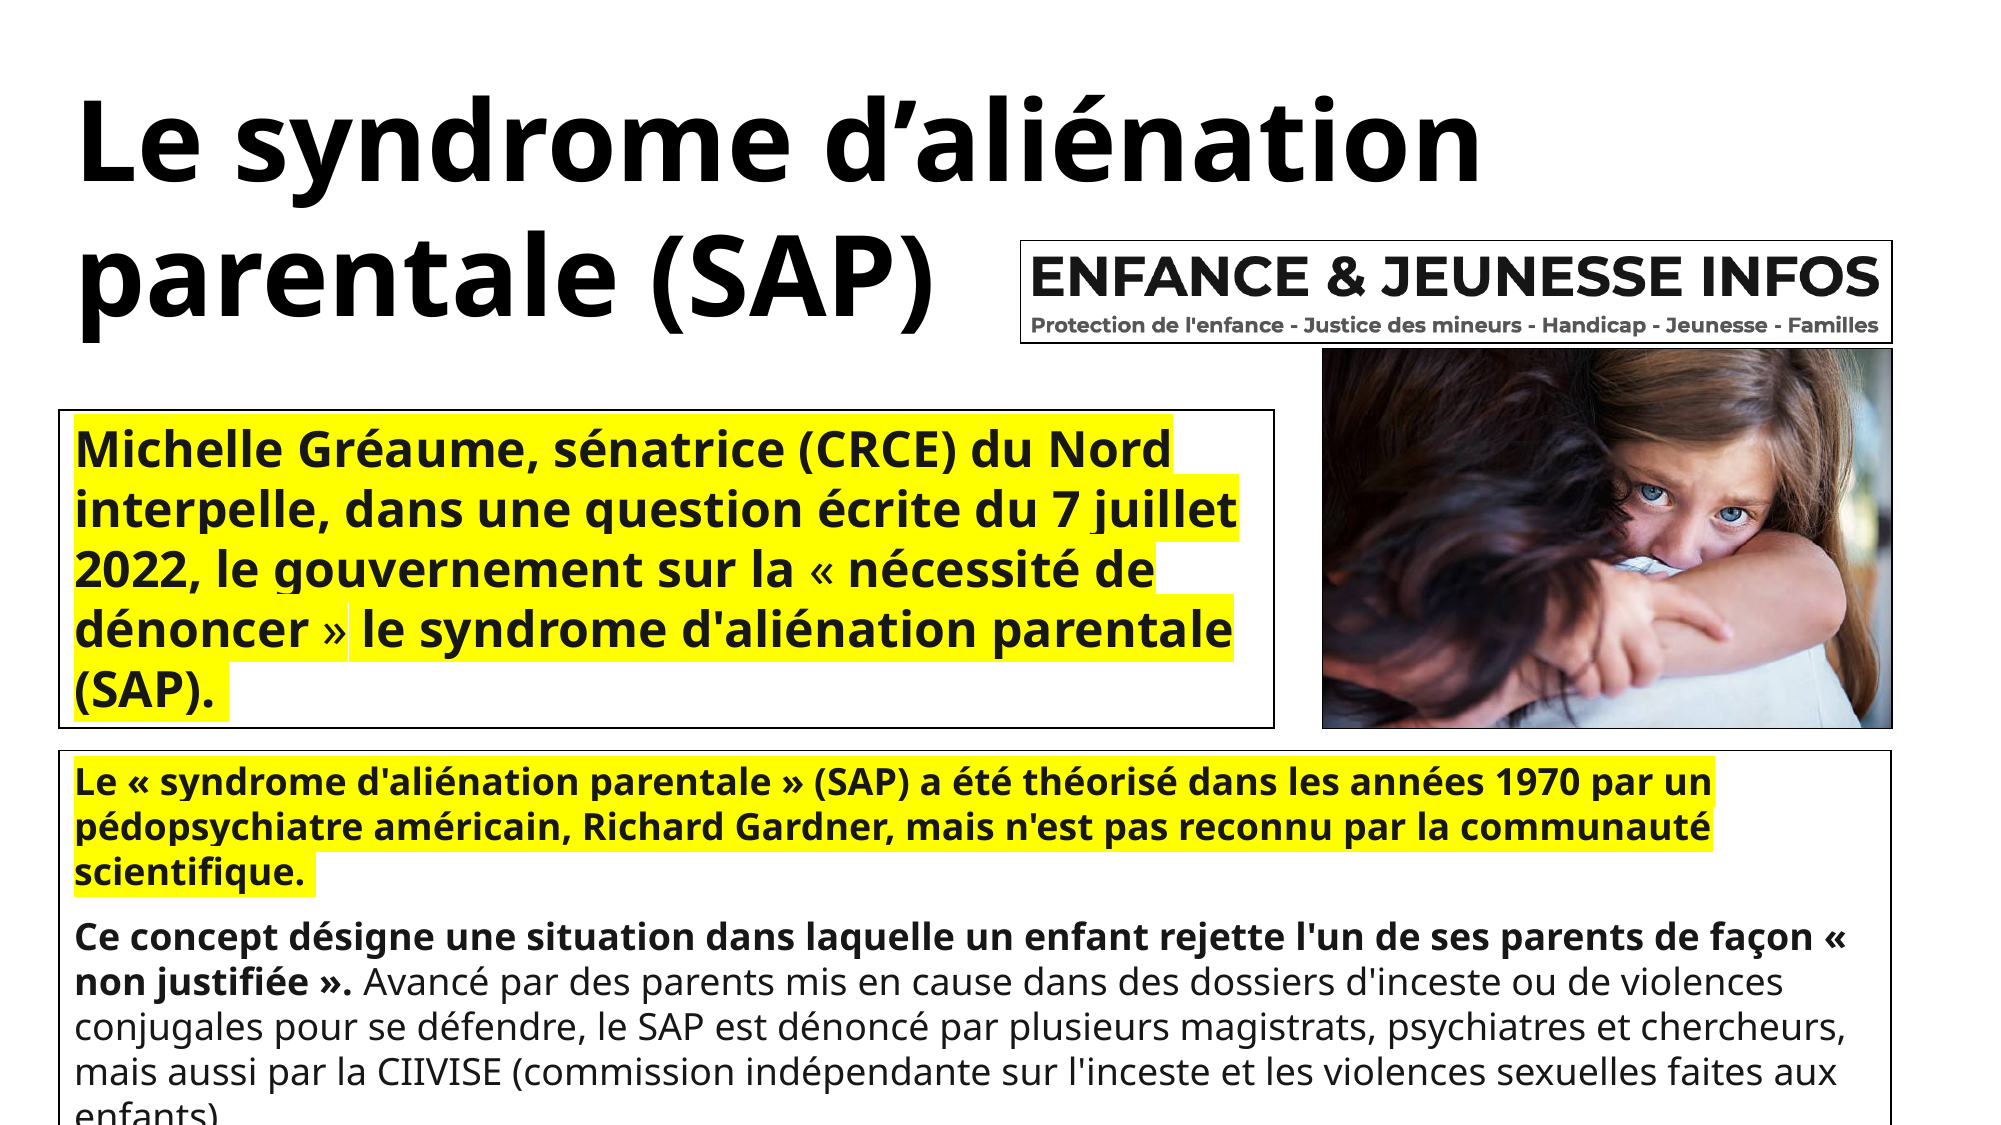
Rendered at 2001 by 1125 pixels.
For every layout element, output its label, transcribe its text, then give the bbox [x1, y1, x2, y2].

text_box Michelle Gréaume, sénatrice (CRCE) du Nord interpelle, dans une question écrite du 7 juillet 2022, le gouvernement sur la « nécessité de dénoncer » le syndrome d'aliénation parentale (SAP). [59, 409, 1274, 728]
picture [1021, 241, 1892, 342]
text_box Le « syndrome d'aliénation parentale » (SAP) a été théorisé dans les années 1970 par un pédopsychiatre américain, Richard Gardner, mais n'est pas reconnu par la communauté scientifique. Ce concept désigne une situation dans laquelle un enfant rejette l'un de ses parents de façon « non justifiée ». Avancé par des parents mis en cause dans des dossiers d'inceste ou de violences conjugales pour se défendre, le SAP est dénoncé par plusieurs magistrats, psychiatres et chercheurs, mais aussi par la CIIVISE (commission indépendante sur l'inceste et les violences sexuelles faites aux enfants). Selon eux, ce concept contribue à « occulter » les violences dénoncées par les enfants. [59, 750, 1892, 1105]
picture [1323, 349, 1892, 728]
text_box Le syndrome d’aliénation parentale (SAP) [59, 61, 1941, 350]
